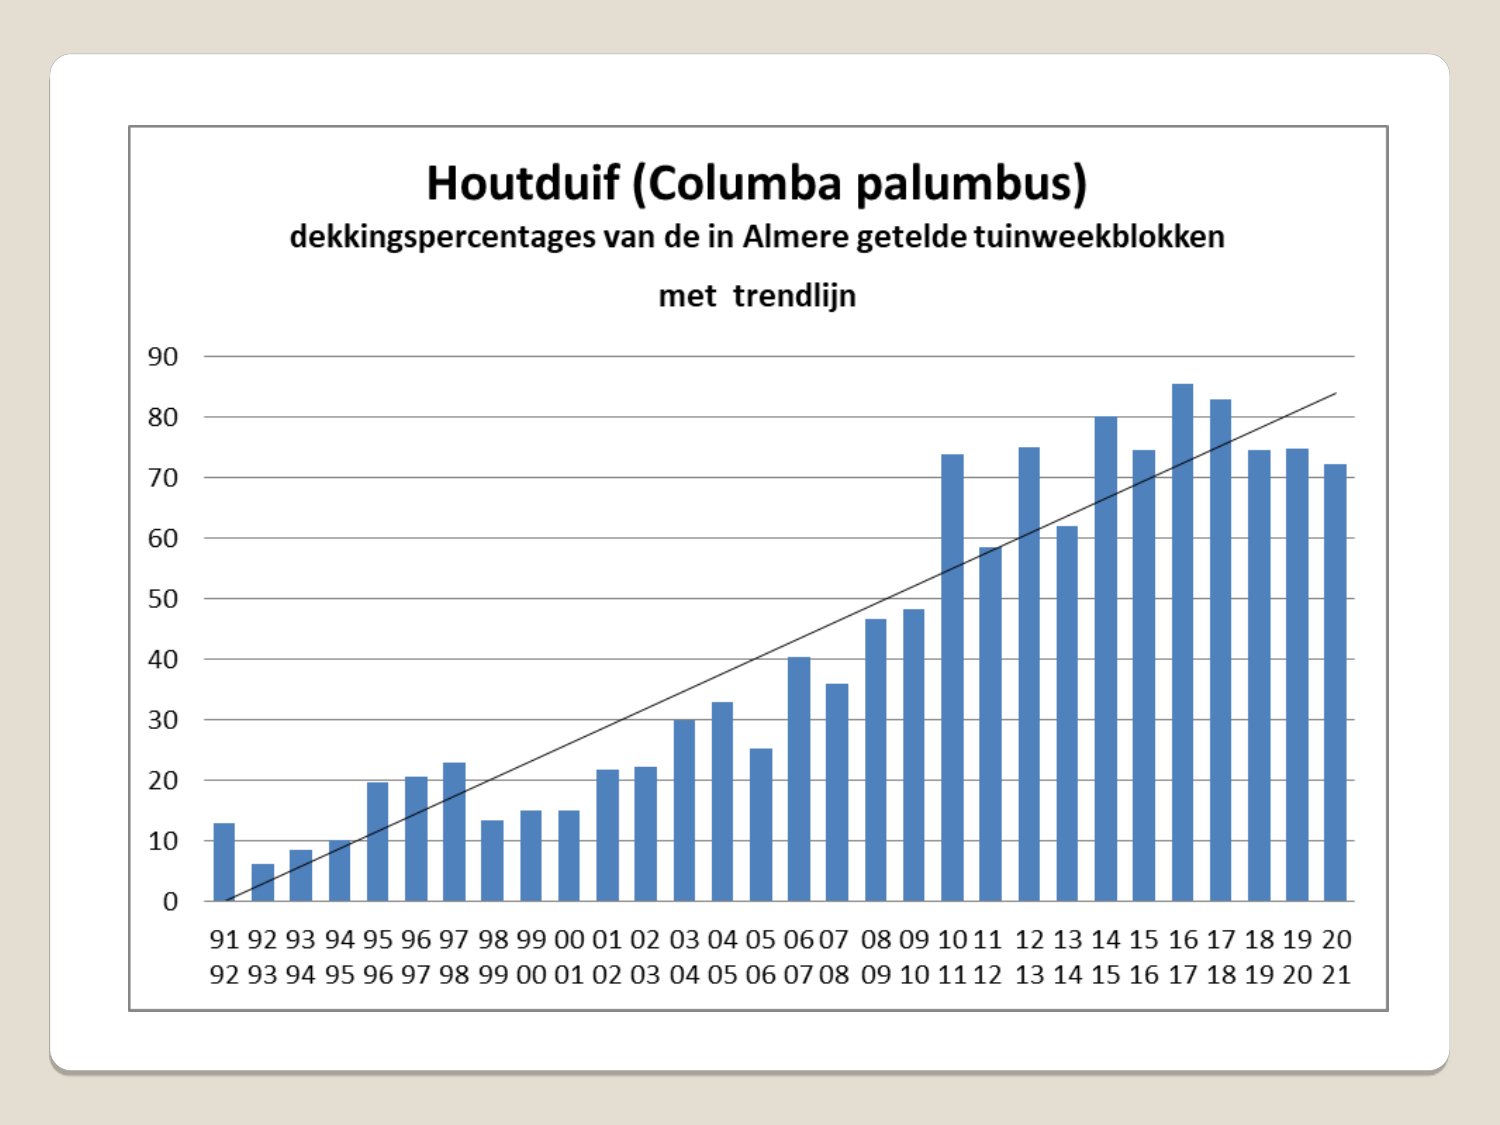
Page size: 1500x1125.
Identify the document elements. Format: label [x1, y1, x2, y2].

picture [128, 125, 1389, 1012]
